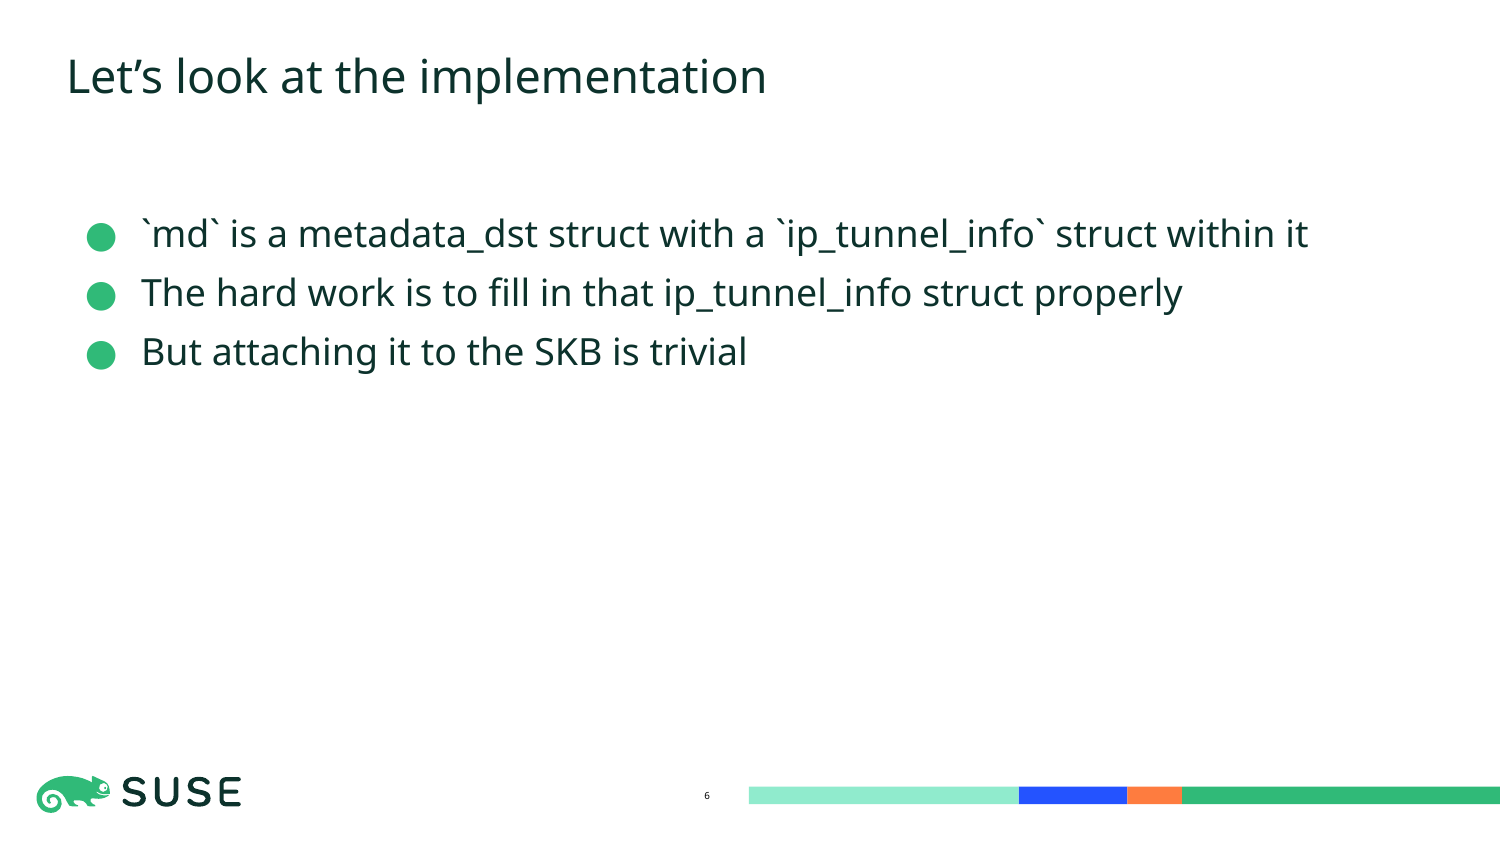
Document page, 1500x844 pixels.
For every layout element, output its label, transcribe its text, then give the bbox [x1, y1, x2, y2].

title Let’s look at the implementation [51, 28, 1449, 123]
list `md` is a metadata_dst struct with a `ip_tunnel_info` struct within it The hard work is to fill in that ip_tunnel_info struct properly But attaching it to the SKB is trivial [51, 185, 1449, 715]
slide_number <number> [634, 773, 725, 818]
